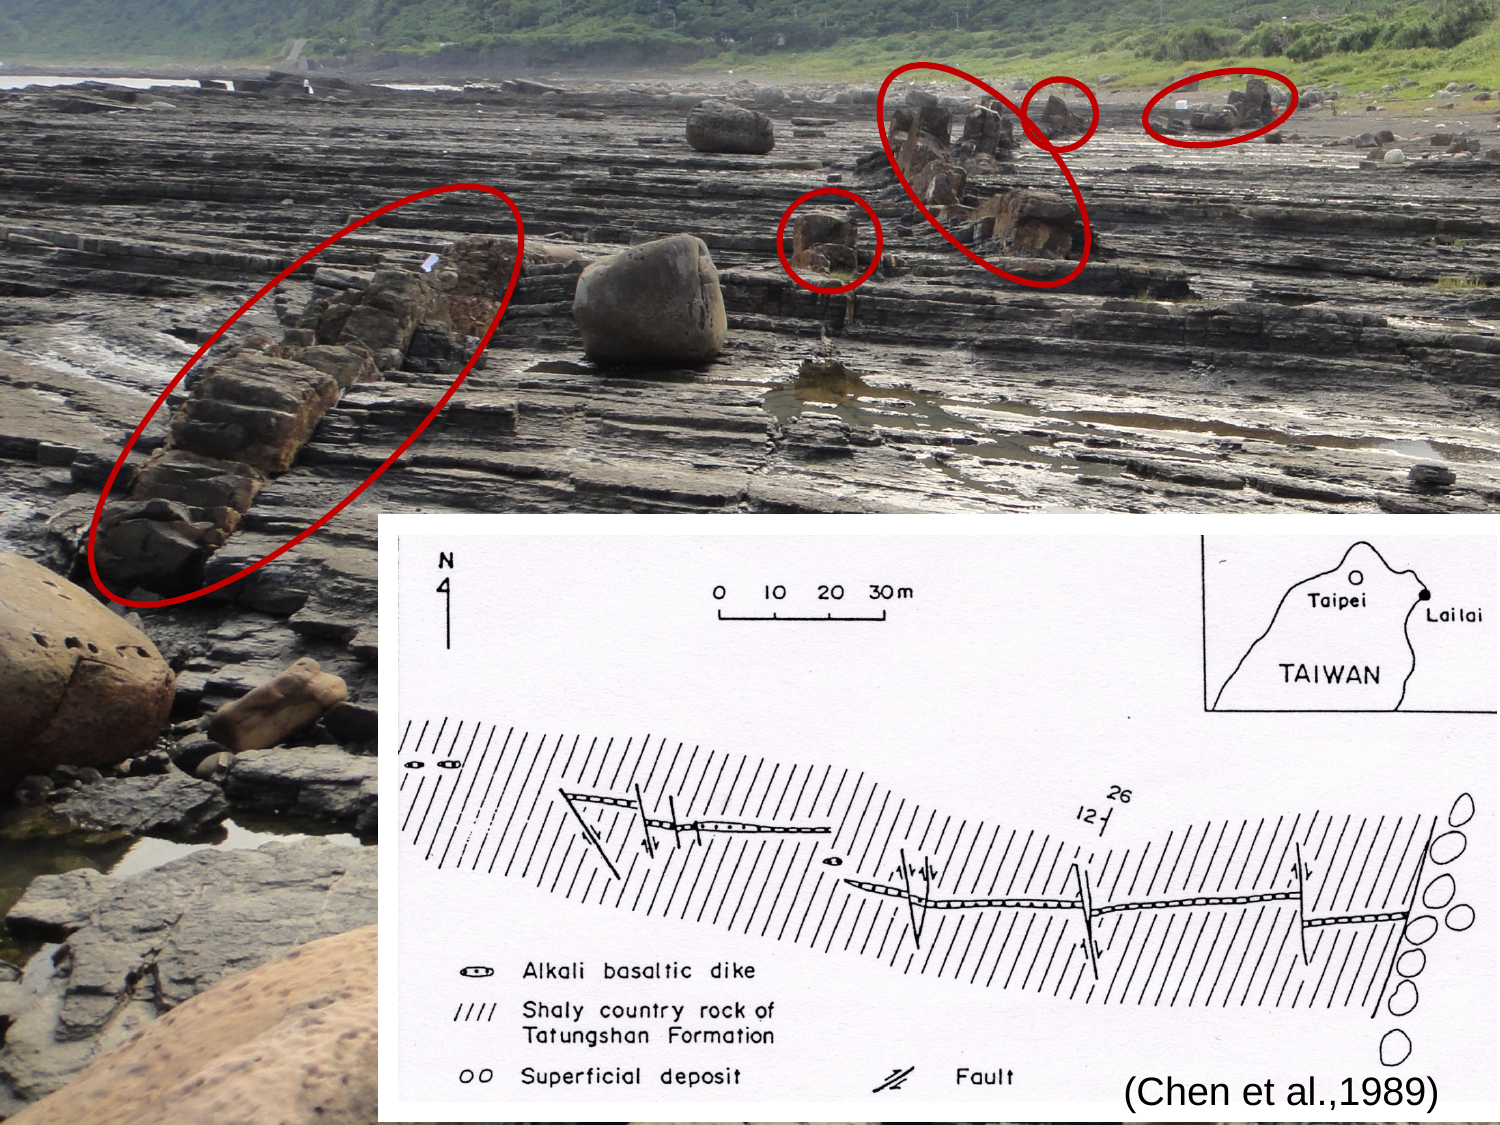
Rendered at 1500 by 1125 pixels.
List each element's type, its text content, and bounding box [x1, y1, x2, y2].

picture [398, 534, 1498, 1102]
text_box (Chen et al.,1989) [1097, 1058, 1456, 1122]
picture [0, 0, 1500, 1125]
